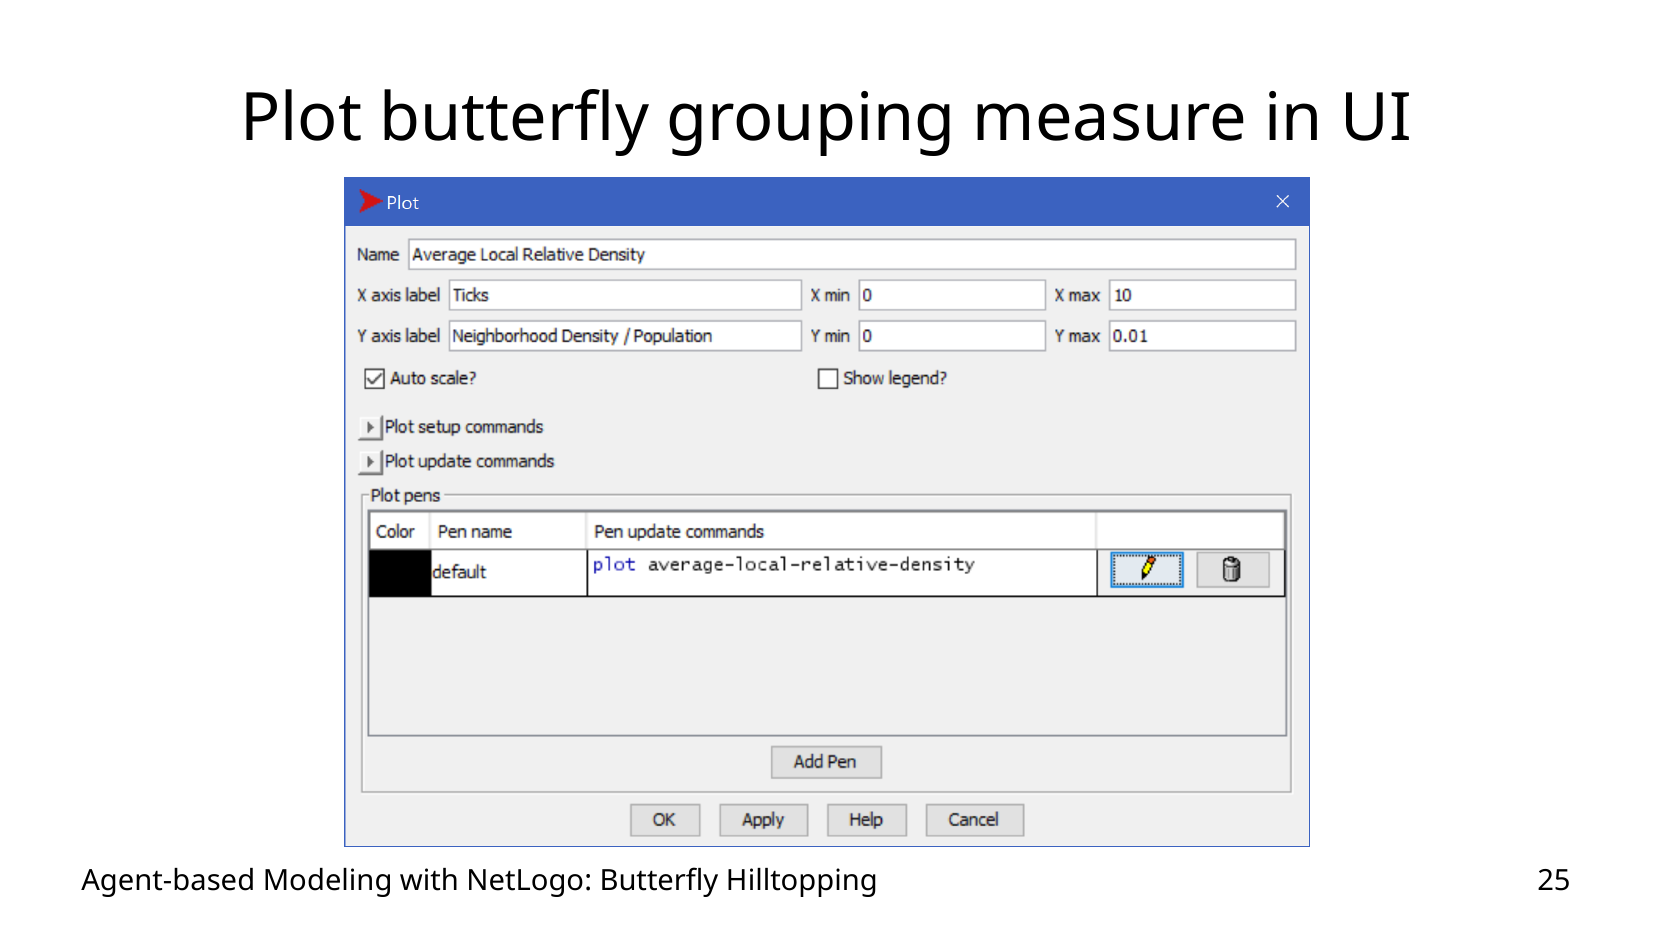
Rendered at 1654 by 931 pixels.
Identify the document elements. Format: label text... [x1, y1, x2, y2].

title Plot butterfly grouping measure in UI [82, 37, 1571, 193]
picture [344, 177, 1310, 847]
